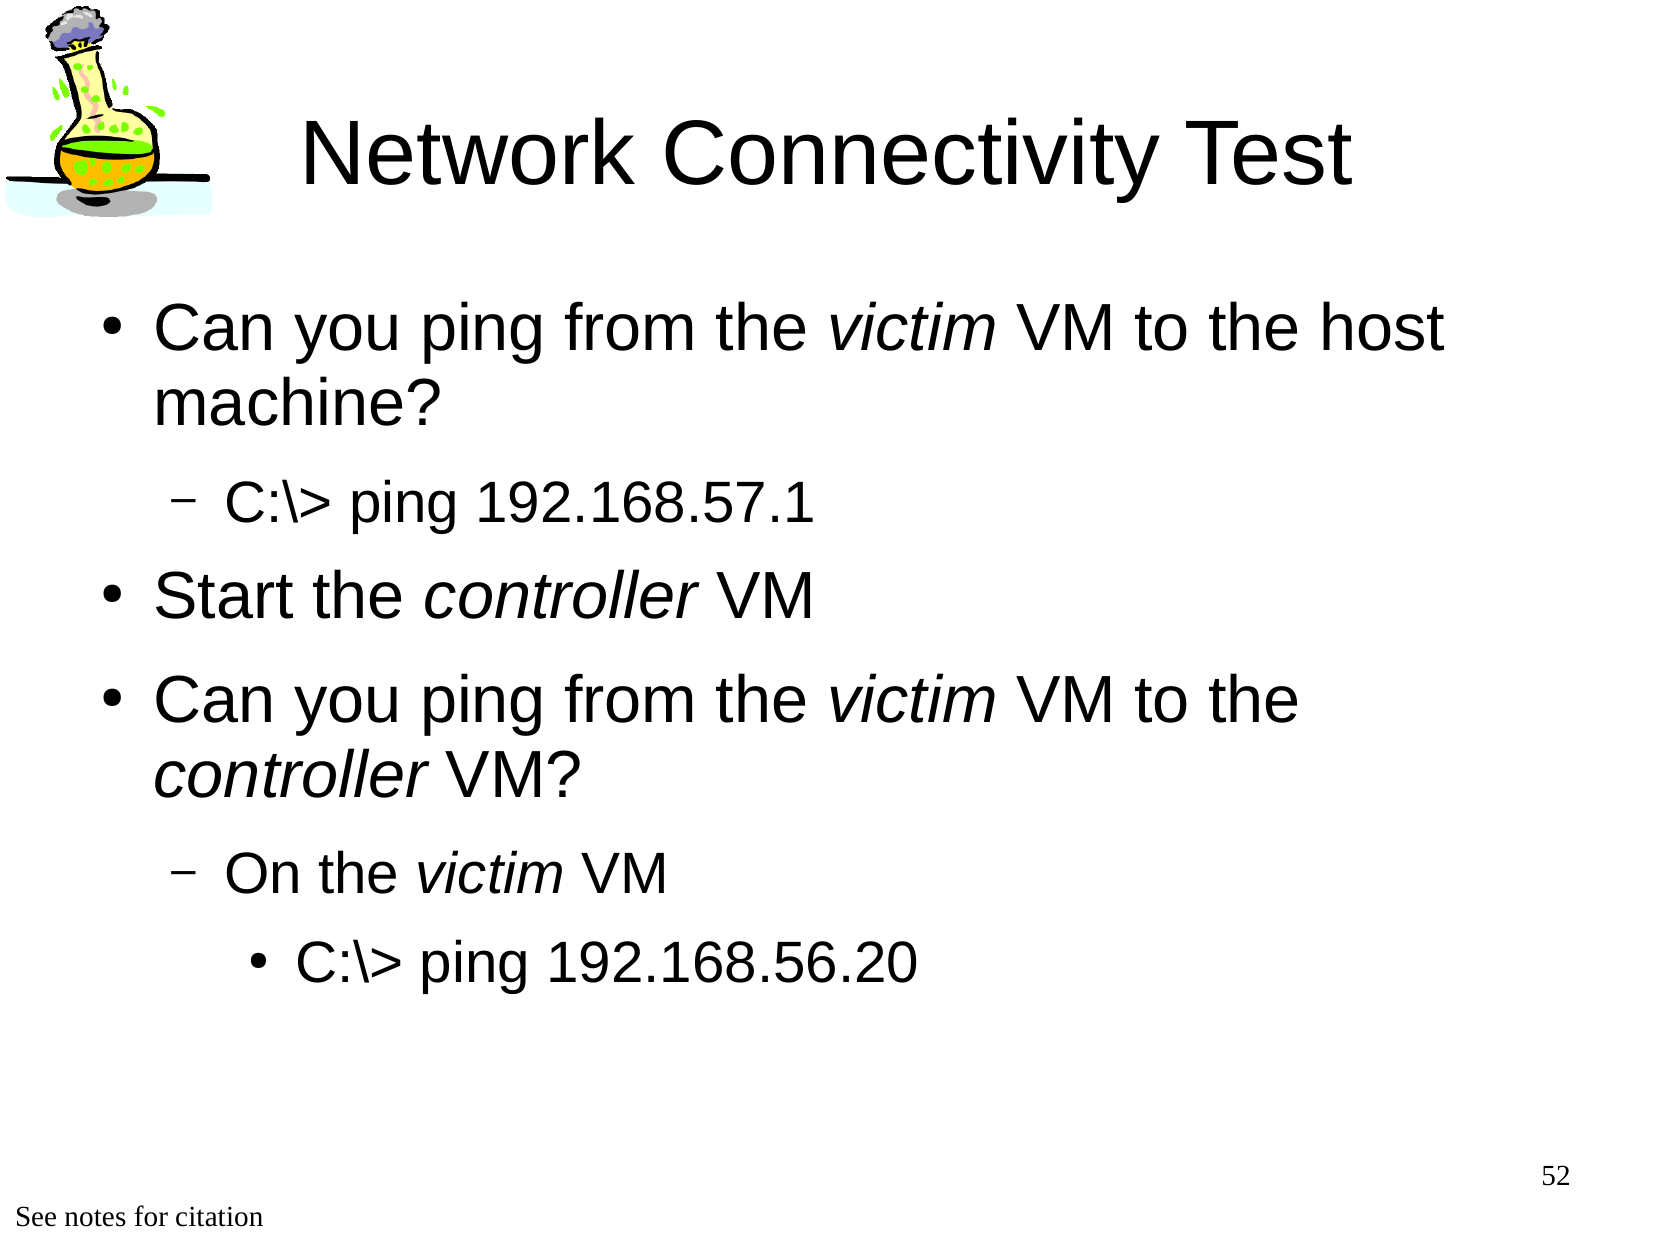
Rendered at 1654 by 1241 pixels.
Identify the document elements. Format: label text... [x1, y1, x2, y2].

title Network Connectivity Test [82, 49, 1571, 257]
list Can you ping from the victim VM to the host machine? C:\> ping 192.168.57.1 Start the controller VM Can you ping from the victim VM to the controller VM? On the victim VM C:\> ping 192.168.56.20 [82, 290, 1576, 1126]
picture [5, 6, 212, 217]
